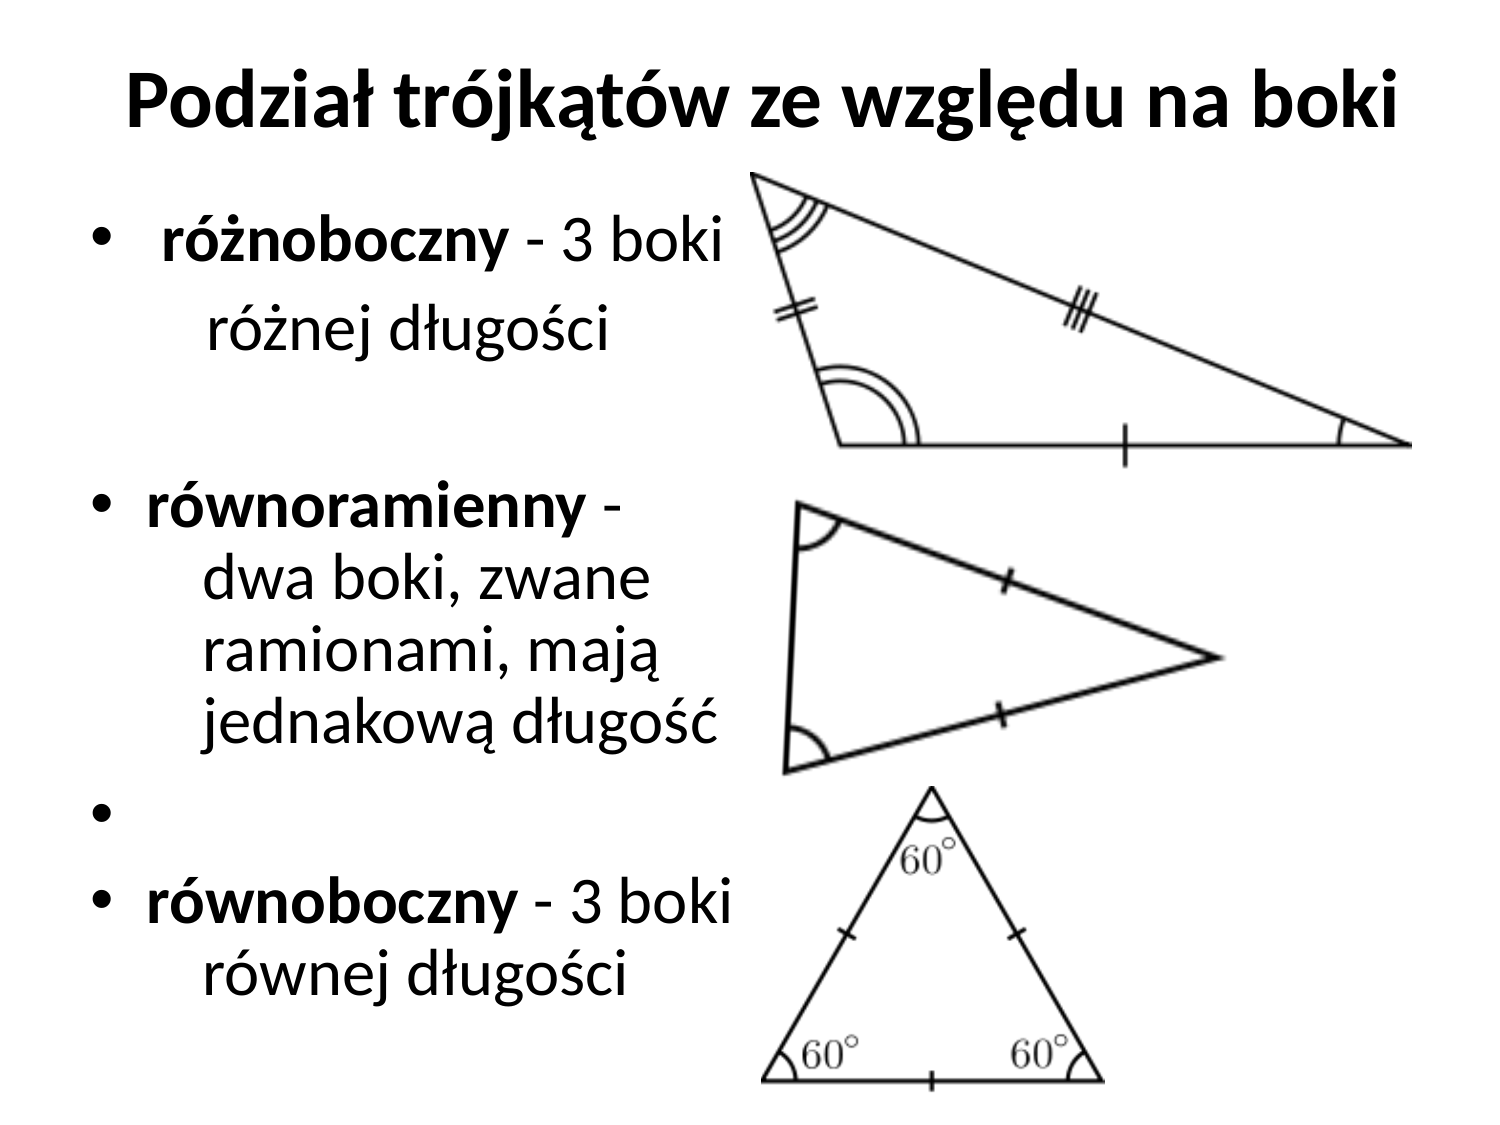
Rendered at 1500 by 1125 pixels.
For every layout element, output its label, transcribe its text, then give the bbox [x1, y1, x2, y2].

list różnoboczny - 3 boki różnej długości równoramienny - dwa boki, zwane ramionami, mają jednakową długość równoboczny - 3 boki równej długości [75, 196, 751, 1071]
title Podział trójkątów ze względu na boki [88, 0, 1439, 188]
picture [750, 172, 1412, 471]
picture [761, 491, 1235, 1096]
